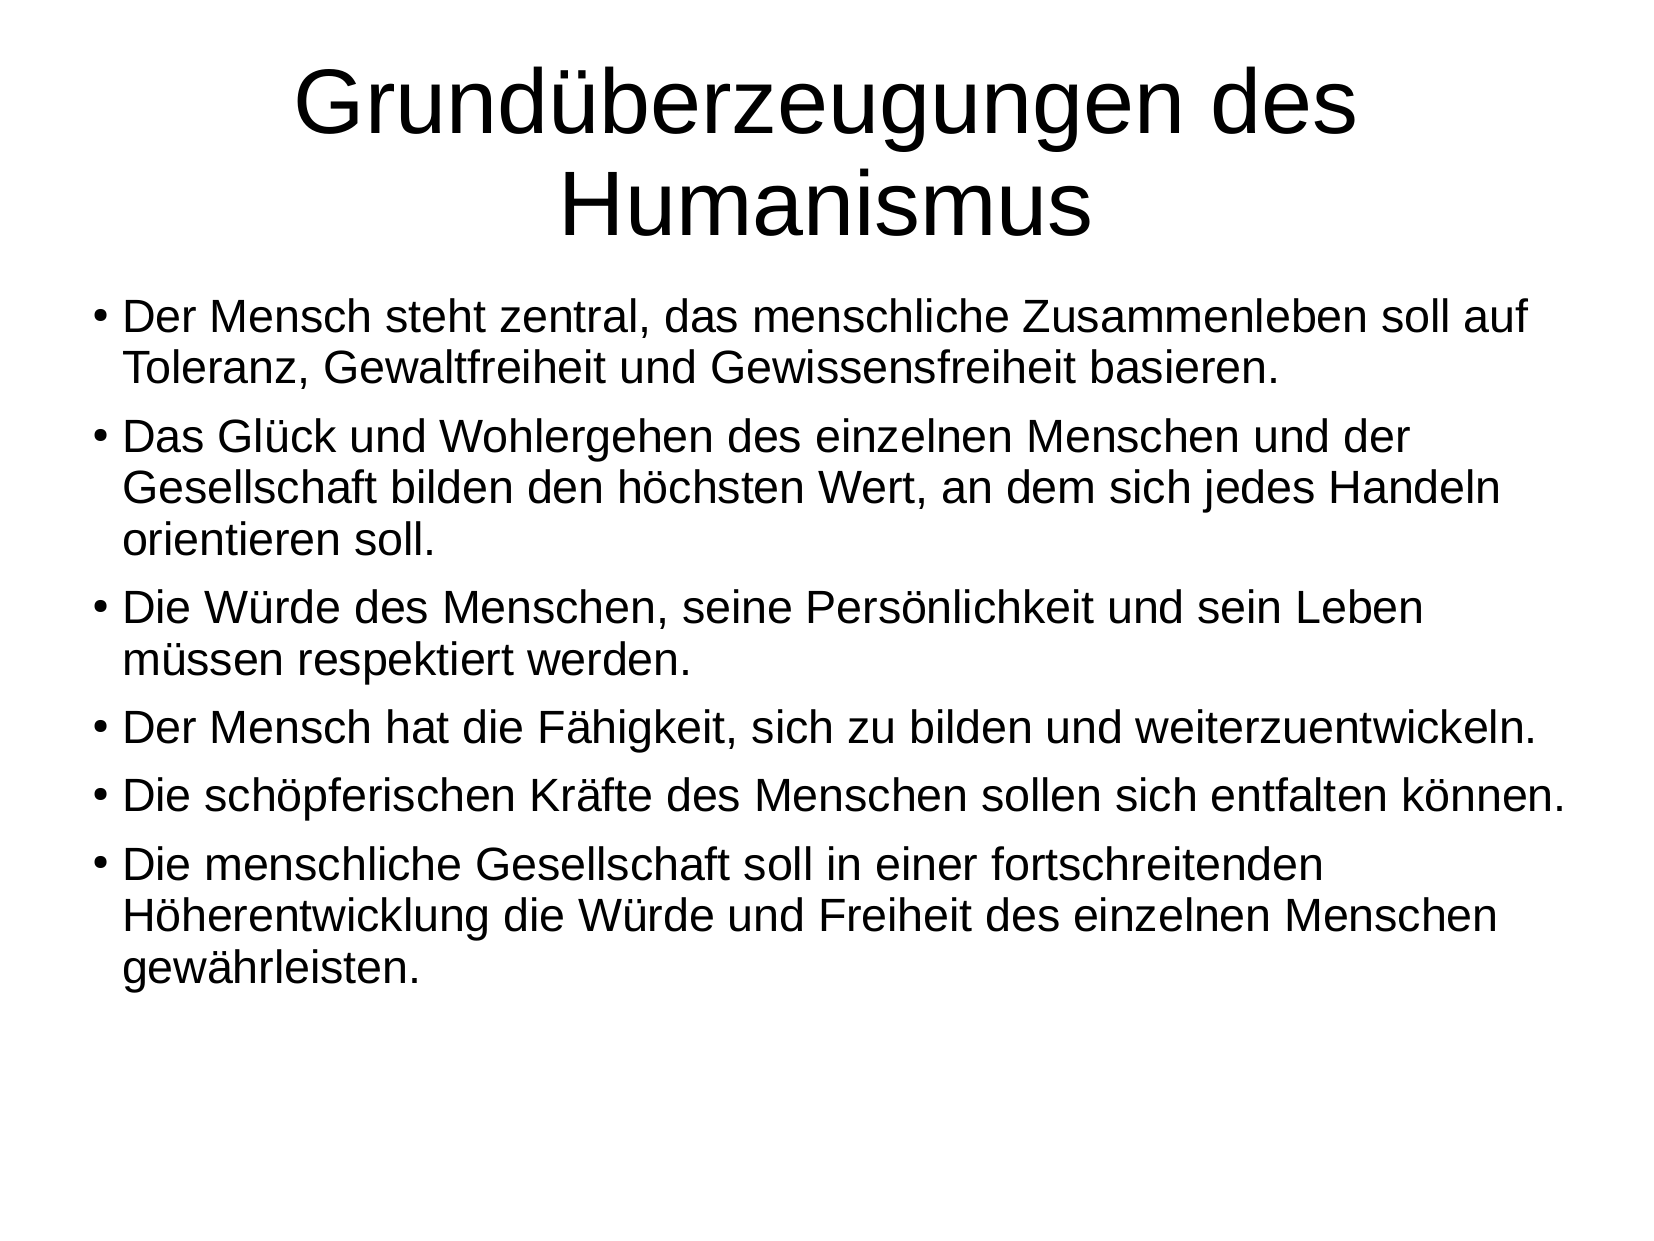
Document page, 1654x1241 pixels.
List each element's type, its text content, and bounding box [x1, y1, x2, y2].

list Der Mensch steht zentral, das menschliche Zusammenleben soll auf Toleranz, Gewaltfreiheit und Gewissensfreiheit basieren. Das Glück und Wohlergehen des einzelnen Menschen und der Gesellschaft bilden den höchsten Wert, an dem sich jedes Handeln orientieren soll. Die Würde des Menschen, seine Persönlichkeit und sein Leben müssen respektiert werden. Der Mensch hat die Fähigkeit, sich zu bilden und weiterzuentwickeln. Die schöpferischen Kräfte des Menschen sollen sich entfalten können. Die menschliche Gesellschaft soll in einer fortschreitenden Höherentwicklung die Würde und Freiheit des einzelnen Menschen gewährleisten. [82, 290, 1571, 1109]
title Grundüberzeugungen des Humanismus [82, 49, 1571, 257]
